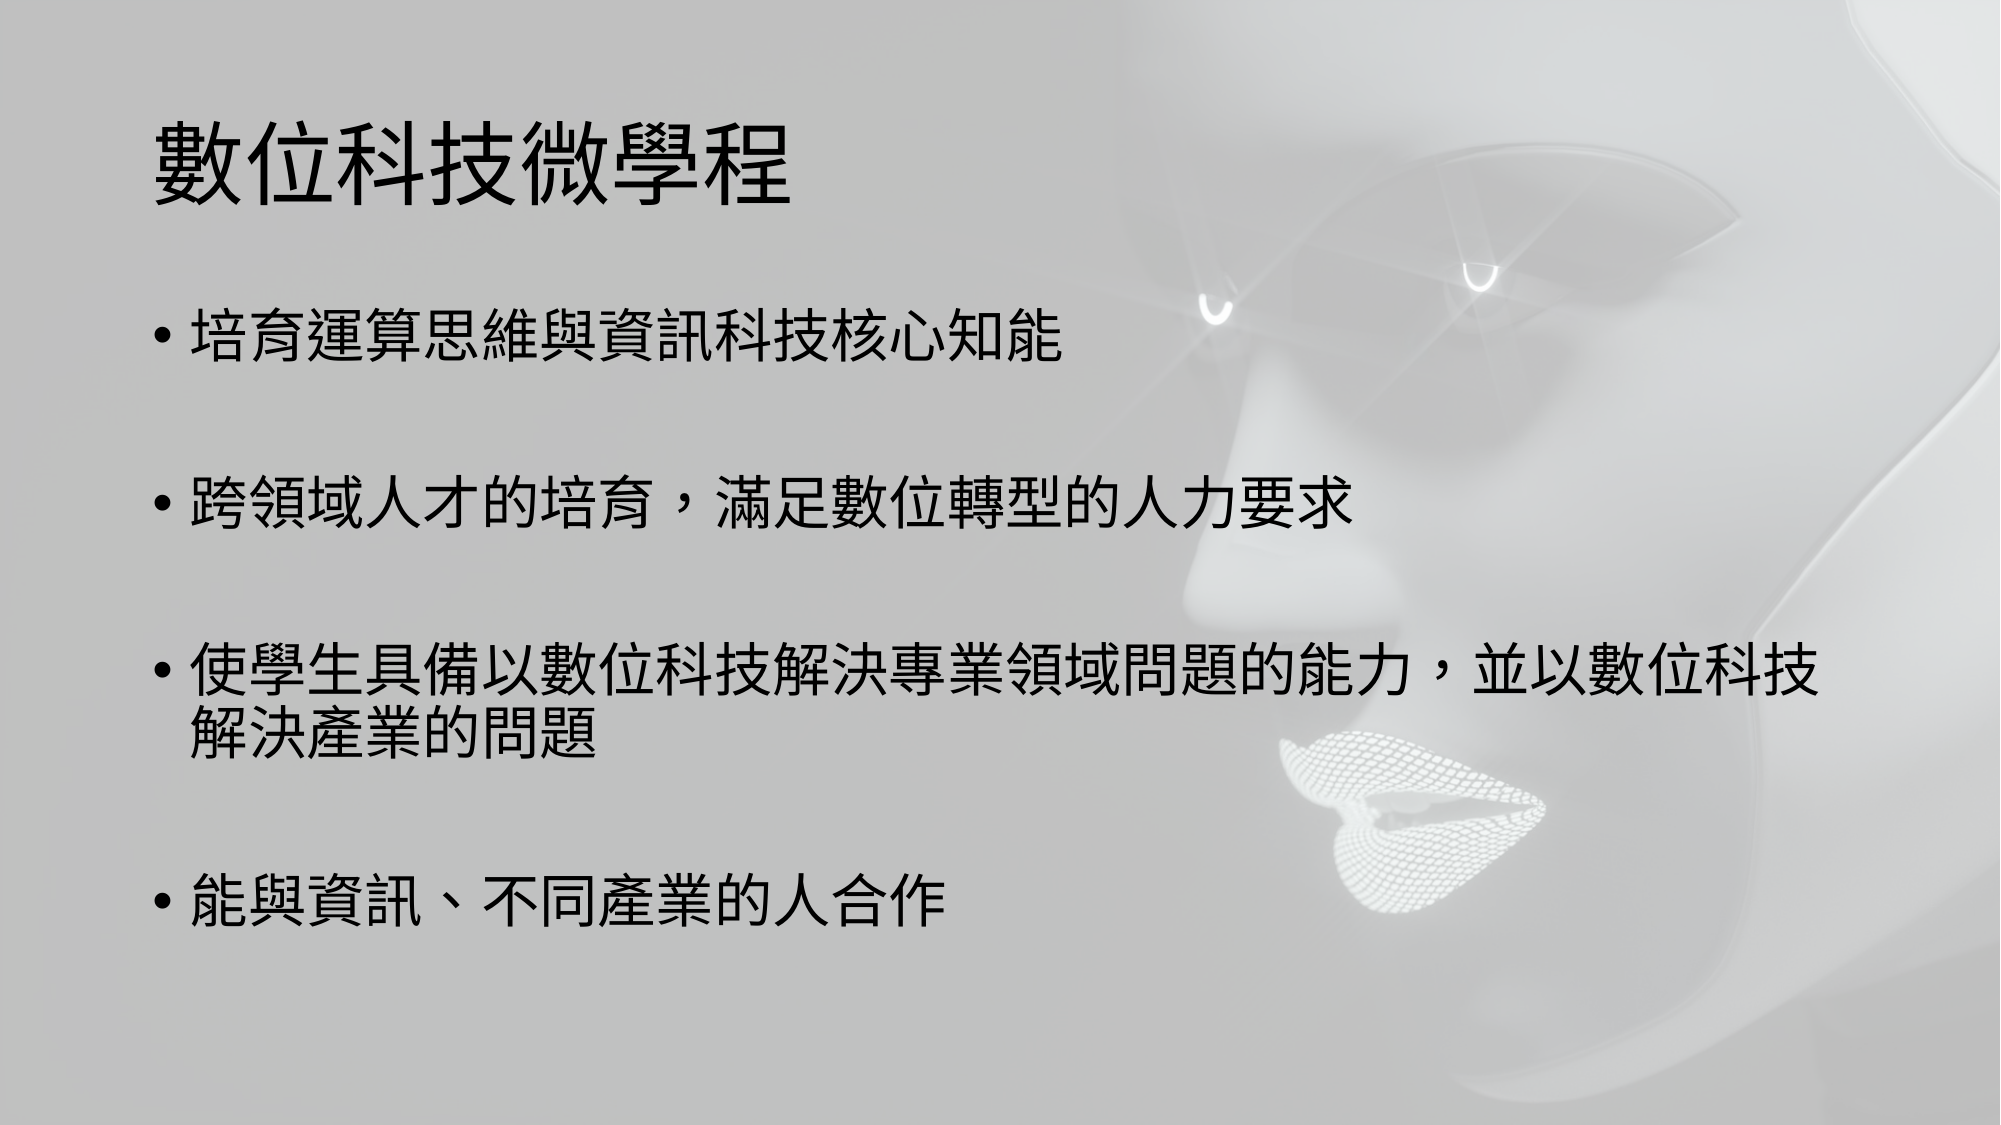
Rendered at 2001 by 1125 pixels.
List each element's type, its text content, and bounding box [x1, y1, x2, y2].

list 培育運算思維與資訊科技核心知能 跨領域人才的培育，滿足數位轉型的人力要求 使學生具備以數位科技解決專業領域問題的能力，並以數位科技解決產業的問題 能與資訊、不同產業的人合作 [137, 299, 1863, 1014]
title 數位科技微學程 [137, 59, 1863, 278]
